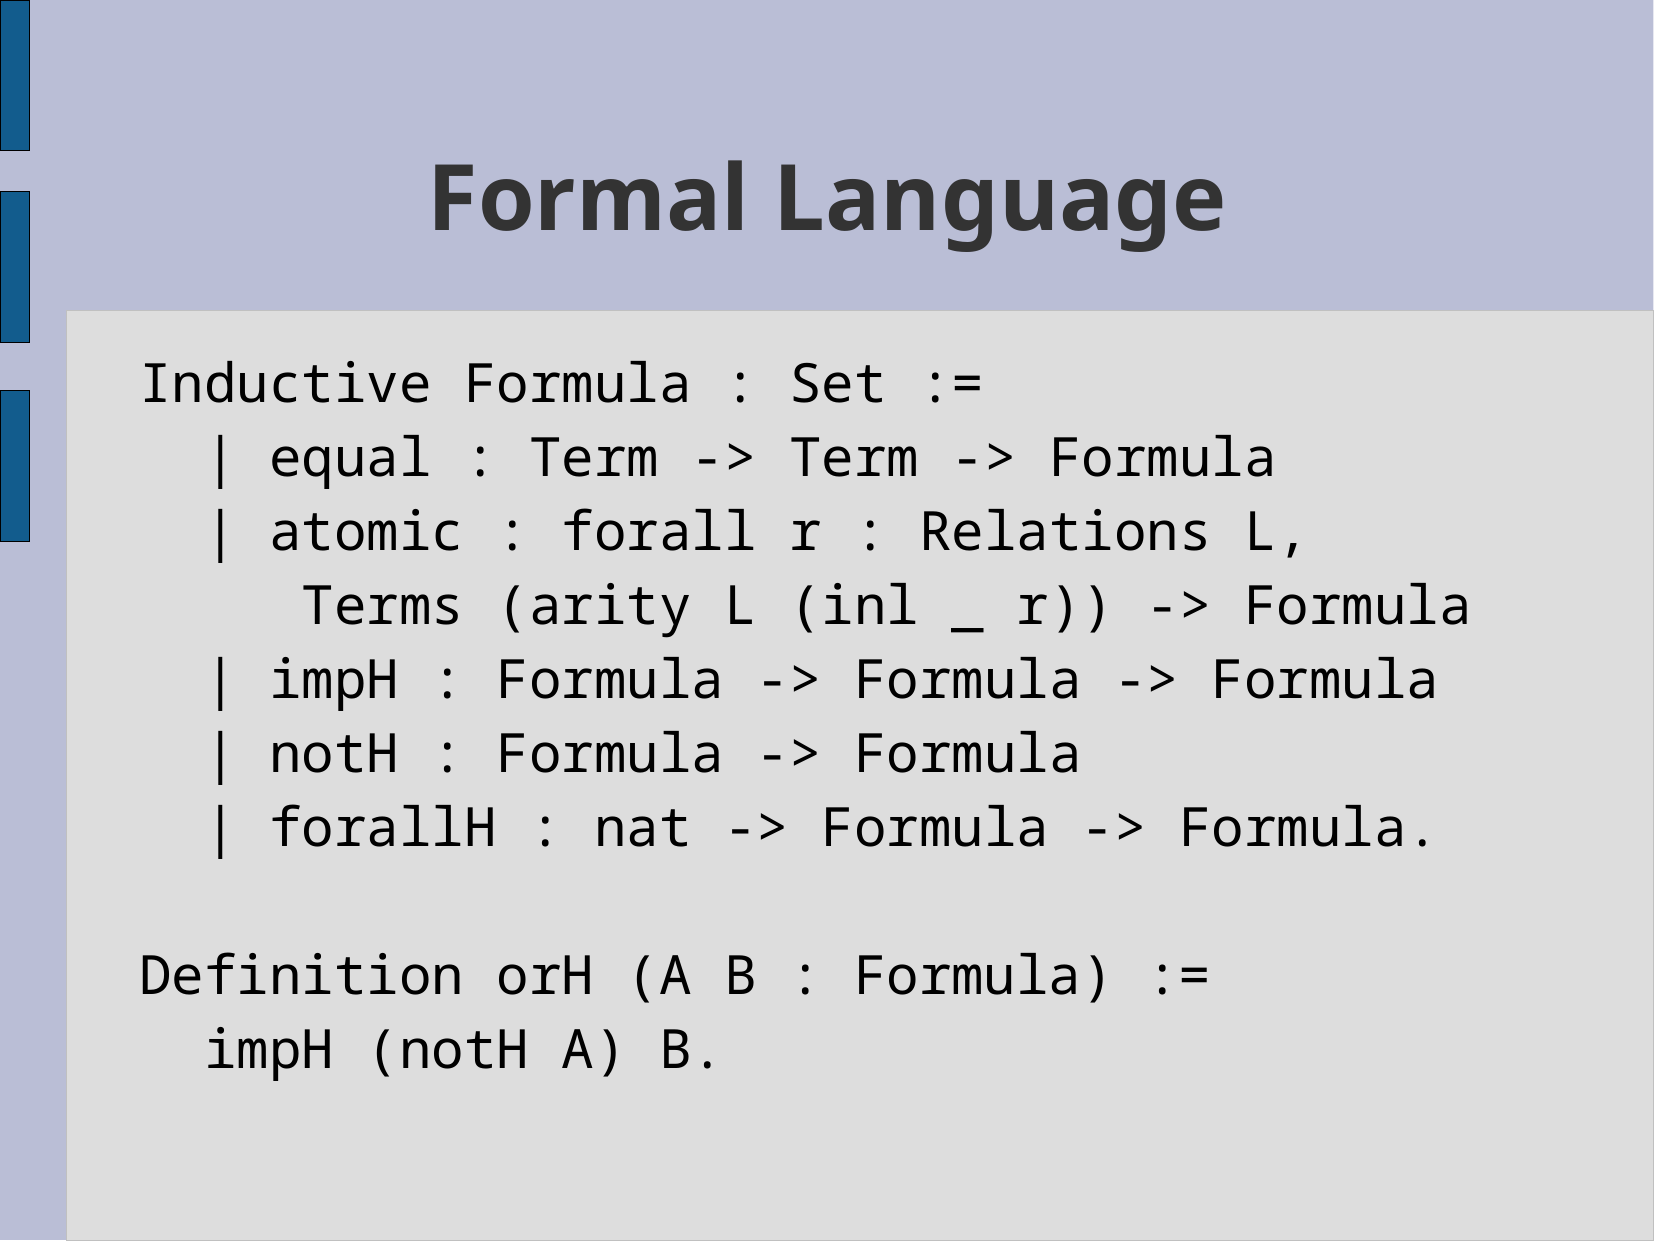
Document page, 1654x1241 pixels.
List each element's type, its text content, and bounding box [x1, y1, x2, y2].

title Formal Language [121, 91, 1534, 299]
list Inductive Formula : Set := | equal : Term -> Term -> Formula | atomic : forall r : Relations L, Terms (arity L (inl _ r)) -> Formula | impH : Formula -> Formula -> Formula | notH : Formula -> Formula | forallH : nat -> Formula -> Formula. Definition orH (A B : Formula) := impH (notH A) B. [121, 344, 1534, 1127]
